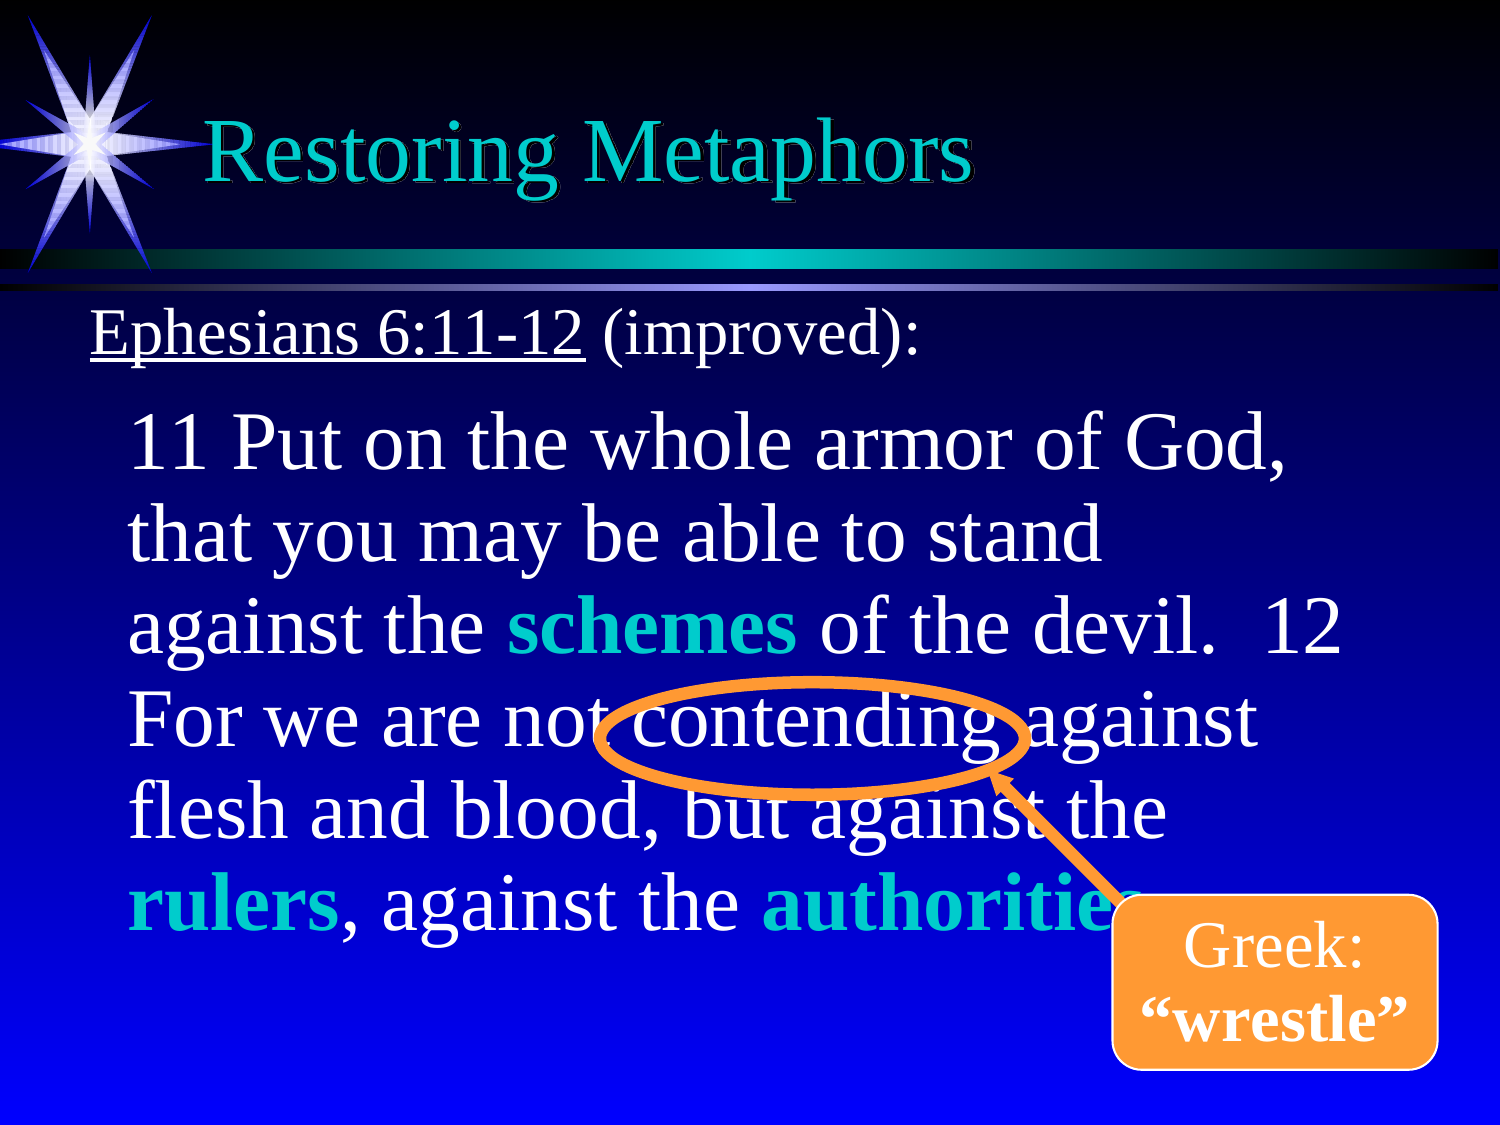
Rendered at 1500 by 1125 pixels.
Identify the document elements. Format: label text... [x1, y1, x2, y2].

text_box Ephesians 6:11-12 (improved): [75, 287, 1038, 377]
text_box 11 Put on the whole armor of God, that you may be able to stand against the schemes of the devil. 12 For we are not contending against flesh and blood, but against the rulers, against the authorities, ... [607, 689, 984, 788]
title Restoring Metaphors [187, 56, 1463, 244]
text_box Greek: “wrestle” [1112, 894, 1438, 1070]
text_box 11 Put on the whole armor of God, that you may be able to stand against the schemes of the devil. 12 For we are not contending against flesh and blood, but against the rulers, against the authorities, ... [112, 387, 1376, 957]
